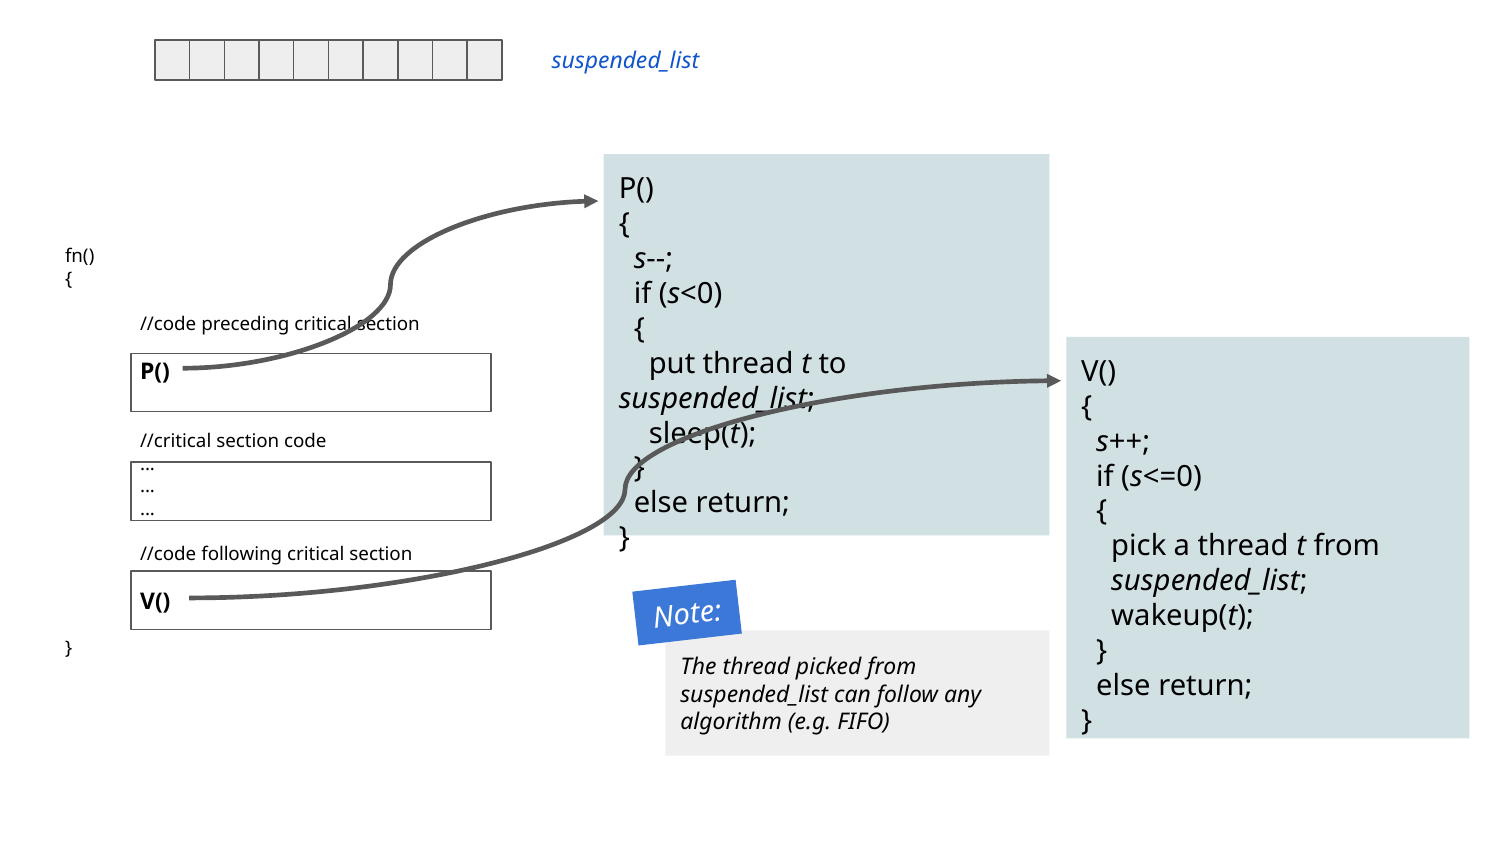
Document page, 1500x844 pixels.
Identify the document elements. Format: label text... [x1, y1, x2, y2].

text_box The thread picked from suspended_list can follow any algorithm (e.g. FIFO) [665, 630, 1050, 756]
text_box [154, 39, 502, 80]
text_box Note: [632, 579, 742, 646]
text_box V() { s++; if (s<=0) { pick a thread t from suspended_list; wakeup(t); } else return; } [1066, 336, 1470, 739]
text_box P() { s--; if (s<0) { put thread t to suspended_list; sleep(t); } else return; } [603, 384, 1050, 536]
text_box fn() { //code preceding critical section P() //critical section code ... ... ... //code following critical section V() } [49, 228, 592, 456]
text_box suspended_list [536, 32, 832, 87]
text_box P() { s--; if (s<0) { put thread t to suspended_list; sleep(t); } else return; } [603, 154, 1050, 516]
